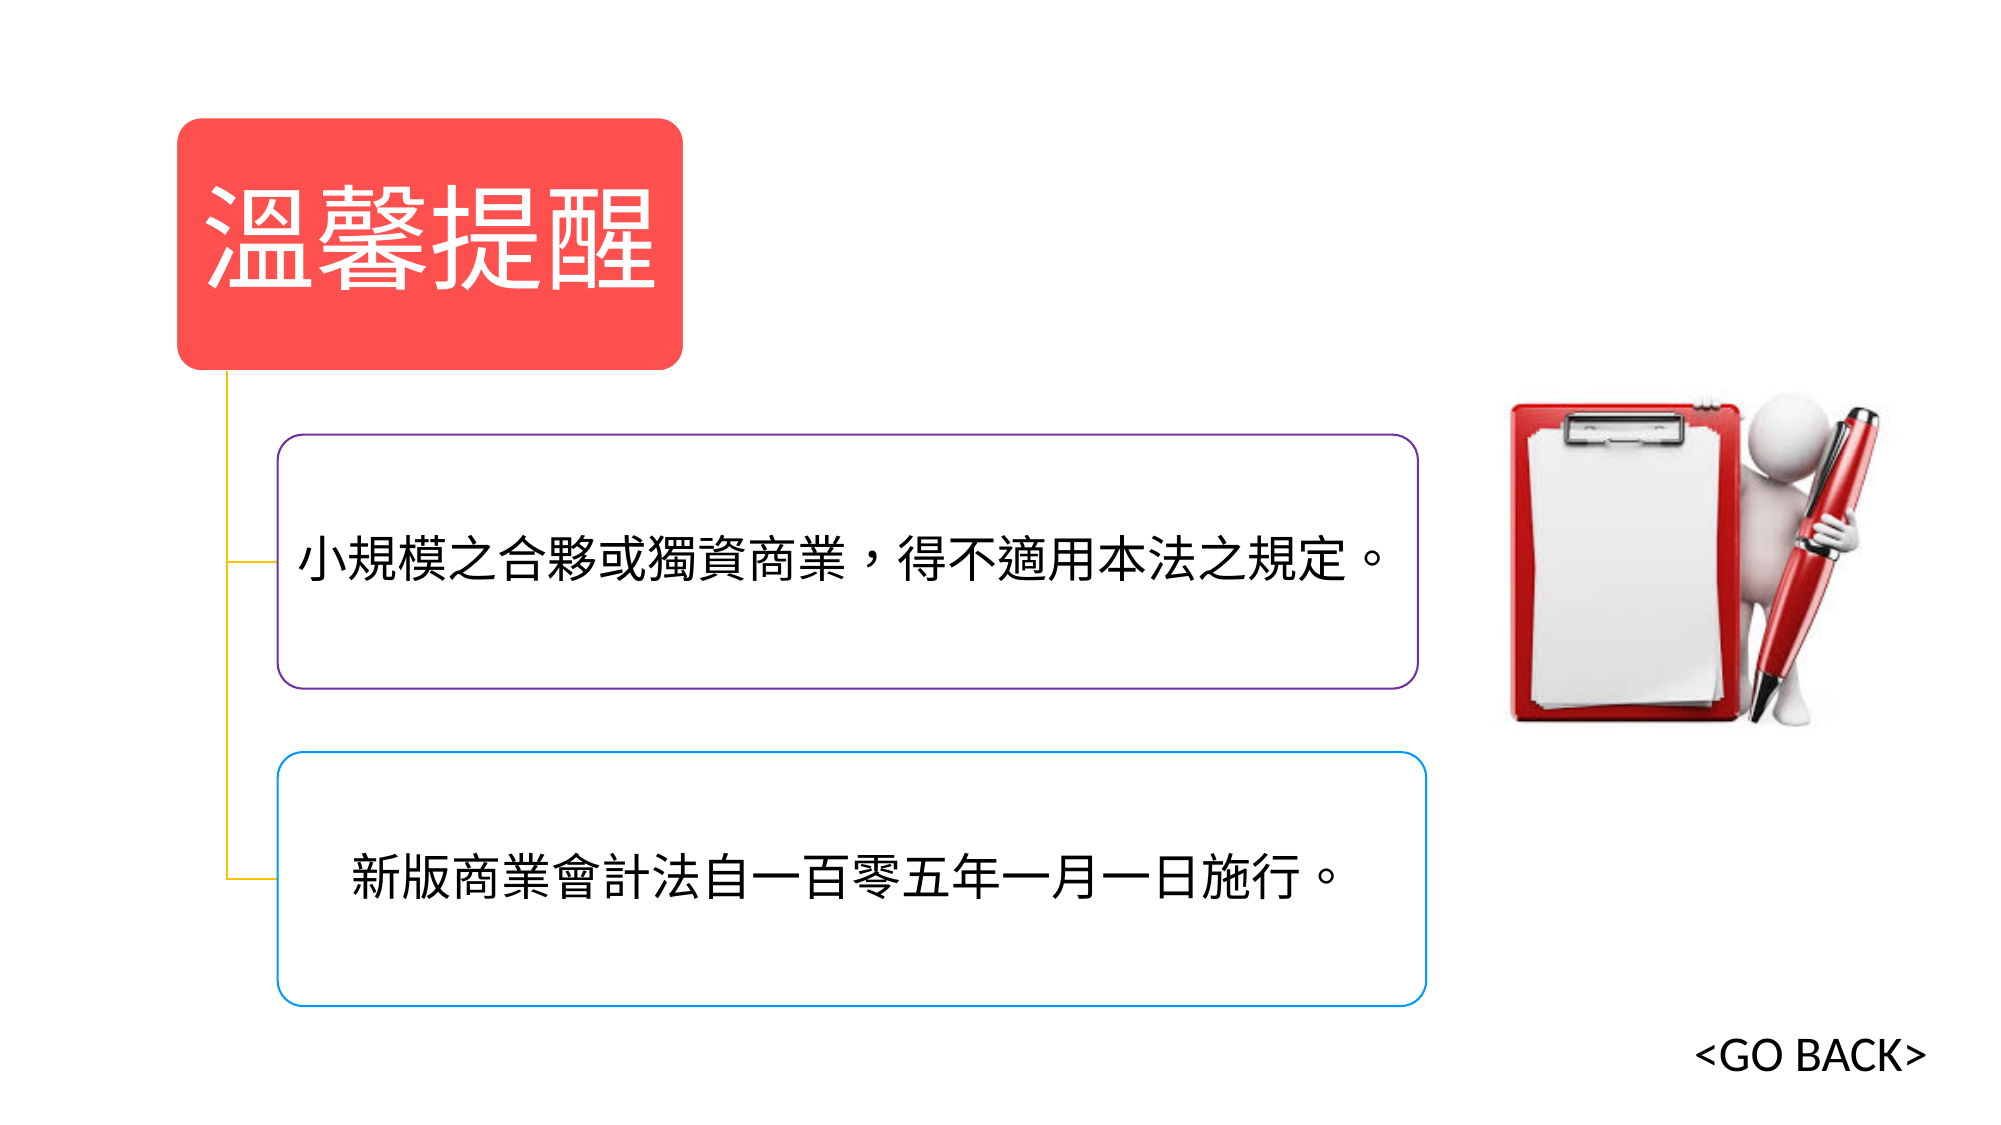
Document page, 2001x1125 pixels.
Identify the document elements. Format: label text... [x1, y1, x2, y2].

text_box <GO BACK> [1672, 1006, 1950, 1097]
text_box 小規模之合夥或獨資商業，得不適用本法之規定。 [277, 434, 1418, 689]
text_box 新版商業會計法自一百零五年一月一日施行。 [277, 752, 1427, 1007]
picture [1490, 377, 1895, 729]
text_box 溫馨提醒 [176, 117, 684, 372]
